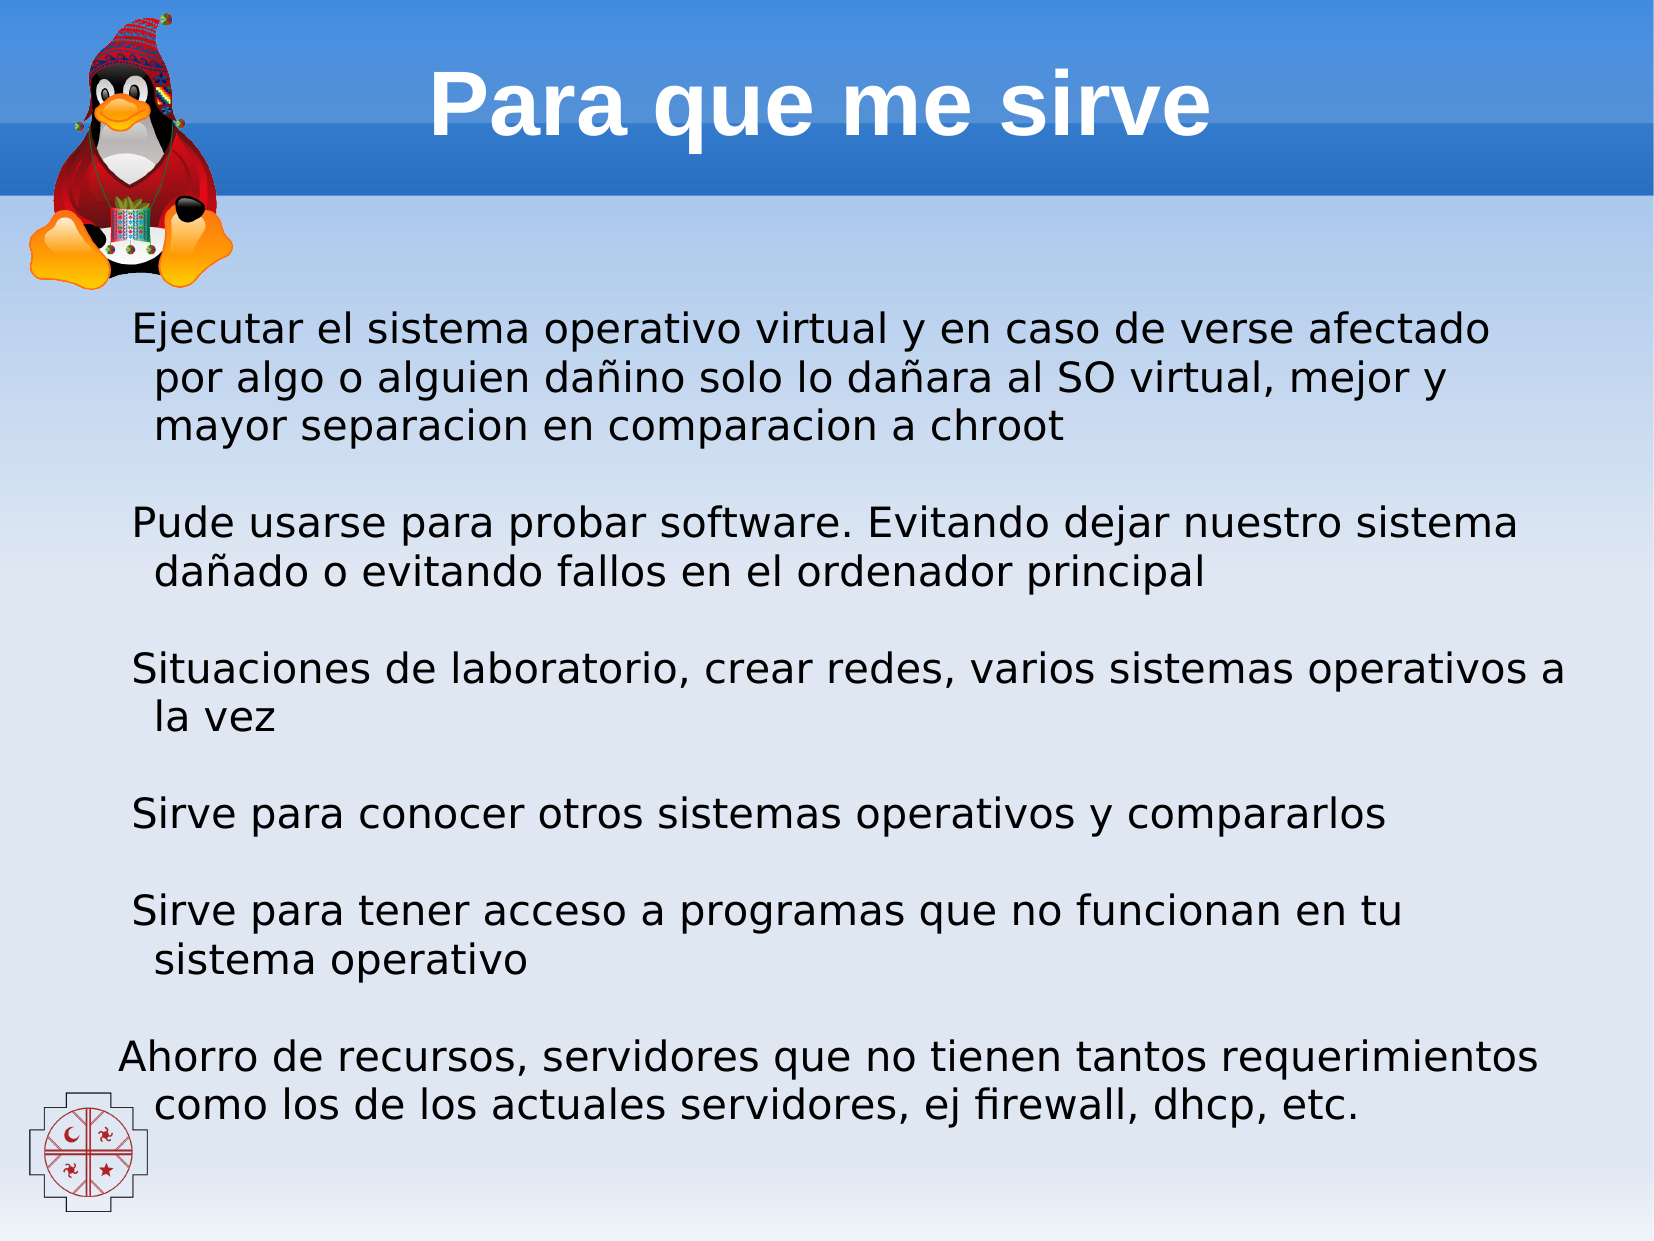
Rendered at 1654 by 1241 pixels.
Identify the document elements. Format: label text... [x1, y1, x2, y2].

picture [0, 0, 1654, 1241]
title Para que me sirve [76, 7, 1565, 200]
subtitle Ejecutar el sistema operativo virtual y en caso de verse afectado por algo o alguien dañino solo lo dañara al SO virtual, mejor y mayor separacion en comparacion a chroot Pude usarse para probar software. Evitando dejar nuestro sistema dañado o evitando fallos en el ordenador principal Situaciones de laboratorio, crear redes, varios sistemas operativos a la vez Sirve para conocer otros sistemas operativos y compararlos Sirve para tener acceso a programas que no funcionan en tu sistema operativo Ahorro de recursos, servidores que no tienen tantos requerimientos como los de los actuales servidores, ej firewall, dhcp, etc. [82, 280, 1571, 1154]
